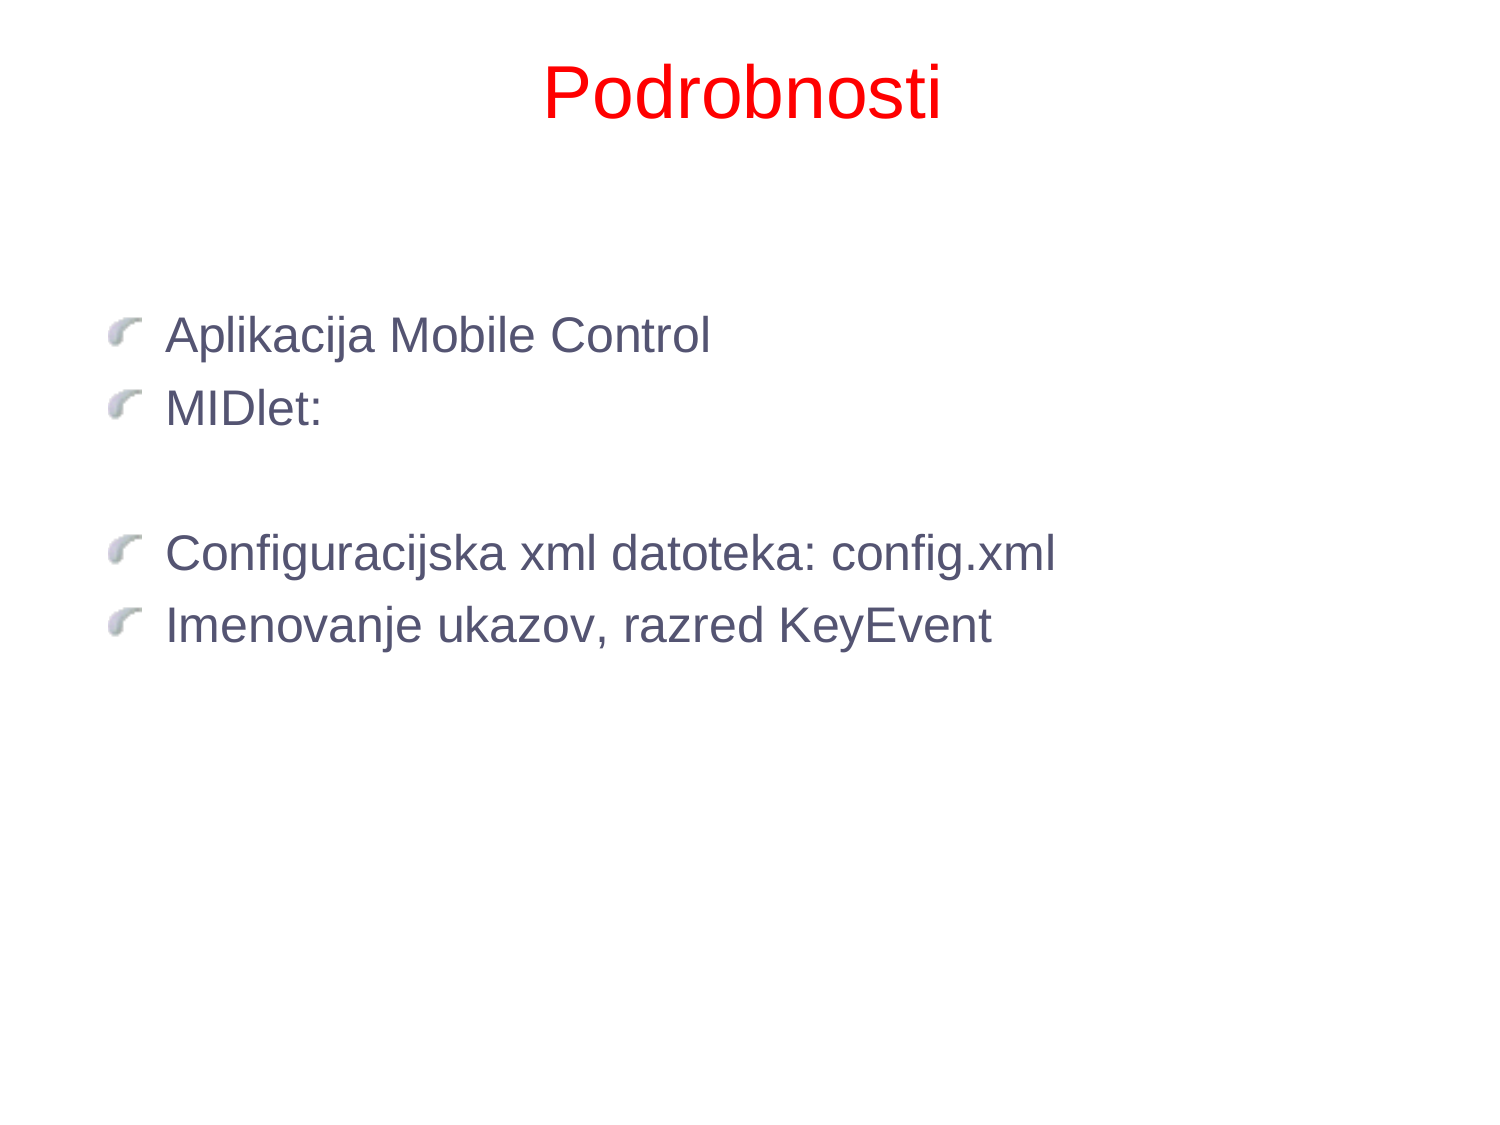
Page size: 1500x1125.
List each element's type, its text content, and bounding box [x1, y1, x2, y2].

list Aplikacija Mobile Control MIDlet: Configuracijska xml datoteka: config.xml Imenovanje ukazov, razred KeyEvent [93, 222, 1369, 898]
title Podrobnosti [105, 0, 1381, 141]
